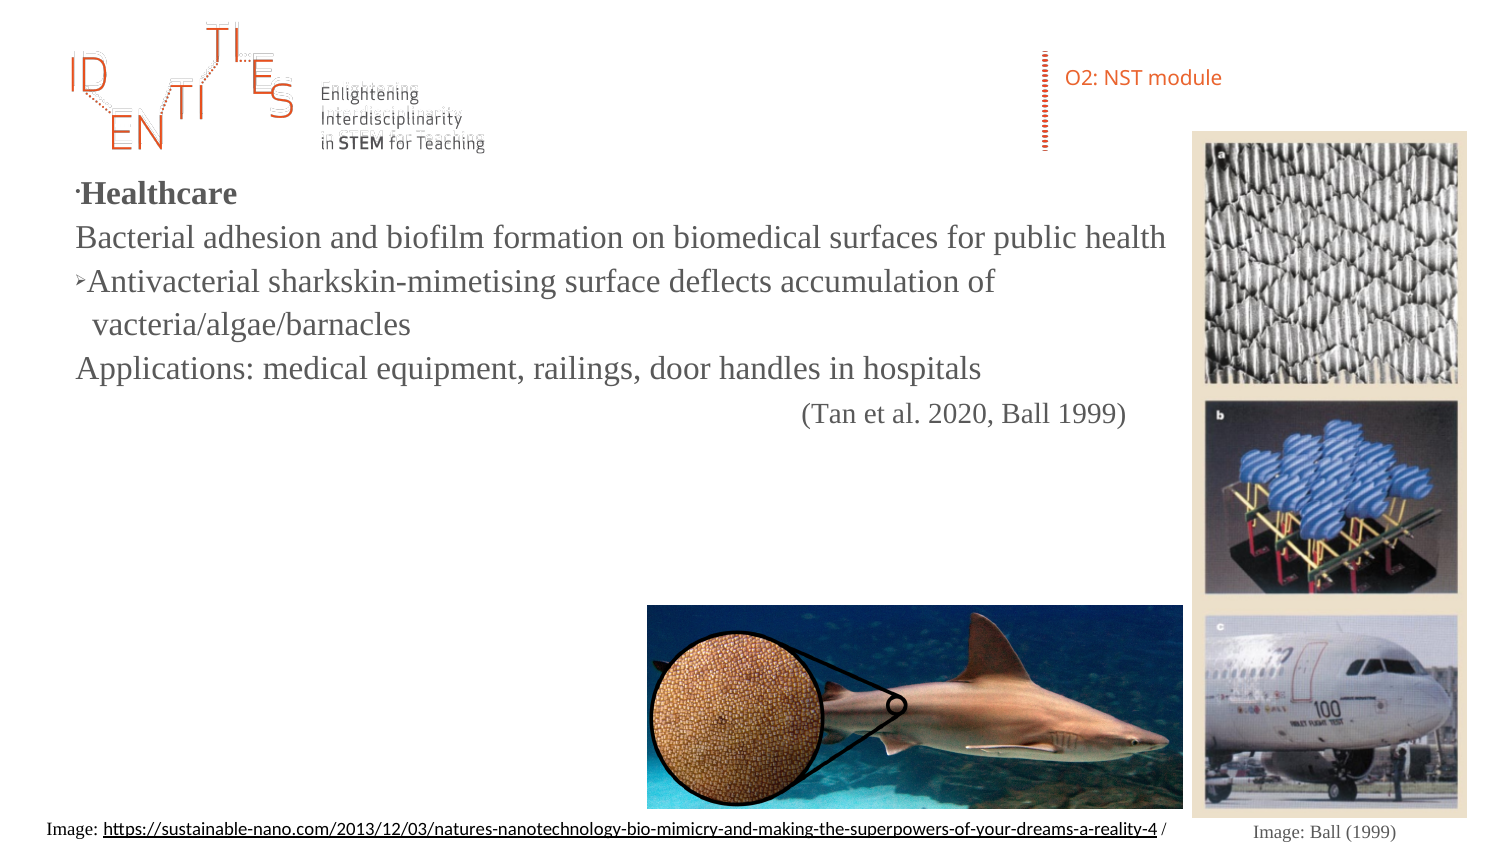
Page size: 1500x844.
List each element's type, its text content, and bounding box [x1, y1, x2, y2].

picture [1042, 51, 1051, 151]
text_box Image: Ball (1999) [1238, 812, 1491, 844]
picture [71, 18, 485, 157]
picture [647, 605, 1183, 808]
text_box O2: NST module [1051, 57, 1472, 139]
text_box Healthcare Bacterial adhesion and biofilm formation on biomedical surfaces for public health Antivacterial sharkskin-mimetising surface deflects accumulation of vacteria/algae/barnacles Applications: medical equipment, railings, door handles in hospitals (Tan et al. 2020, Ball 1999) [60, 137, 1191, 808]
text_box Image: https://sustainable-nano.com/2013/12/03/natures-nanotechnology-bio-mimicry-and-making-the-superpowers-of-your-dreams-a-reality-4 / [31, 808, 1237, 844]
picture [1191, 130, 1467, 818]
